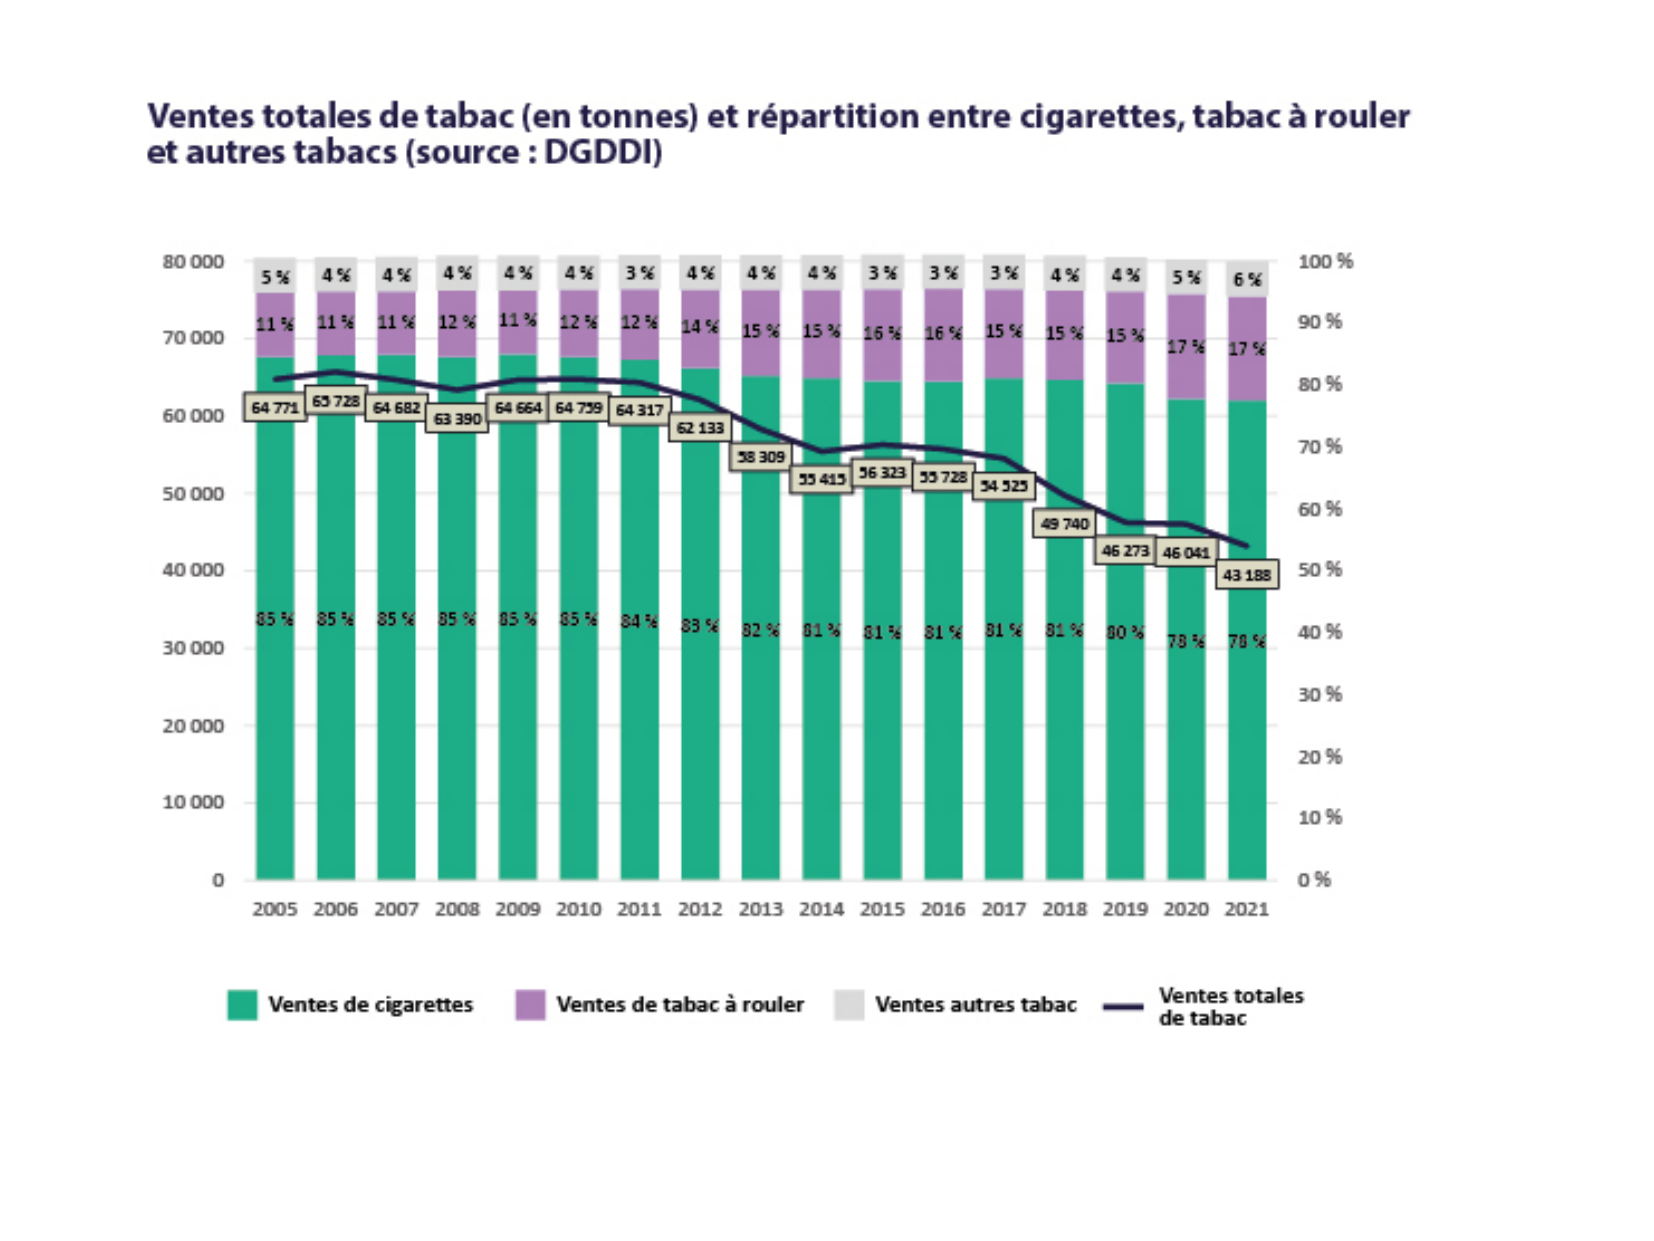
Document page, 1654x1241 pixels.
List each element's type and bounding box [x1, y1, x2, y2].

picture [146, 97, 1419, 1037]
